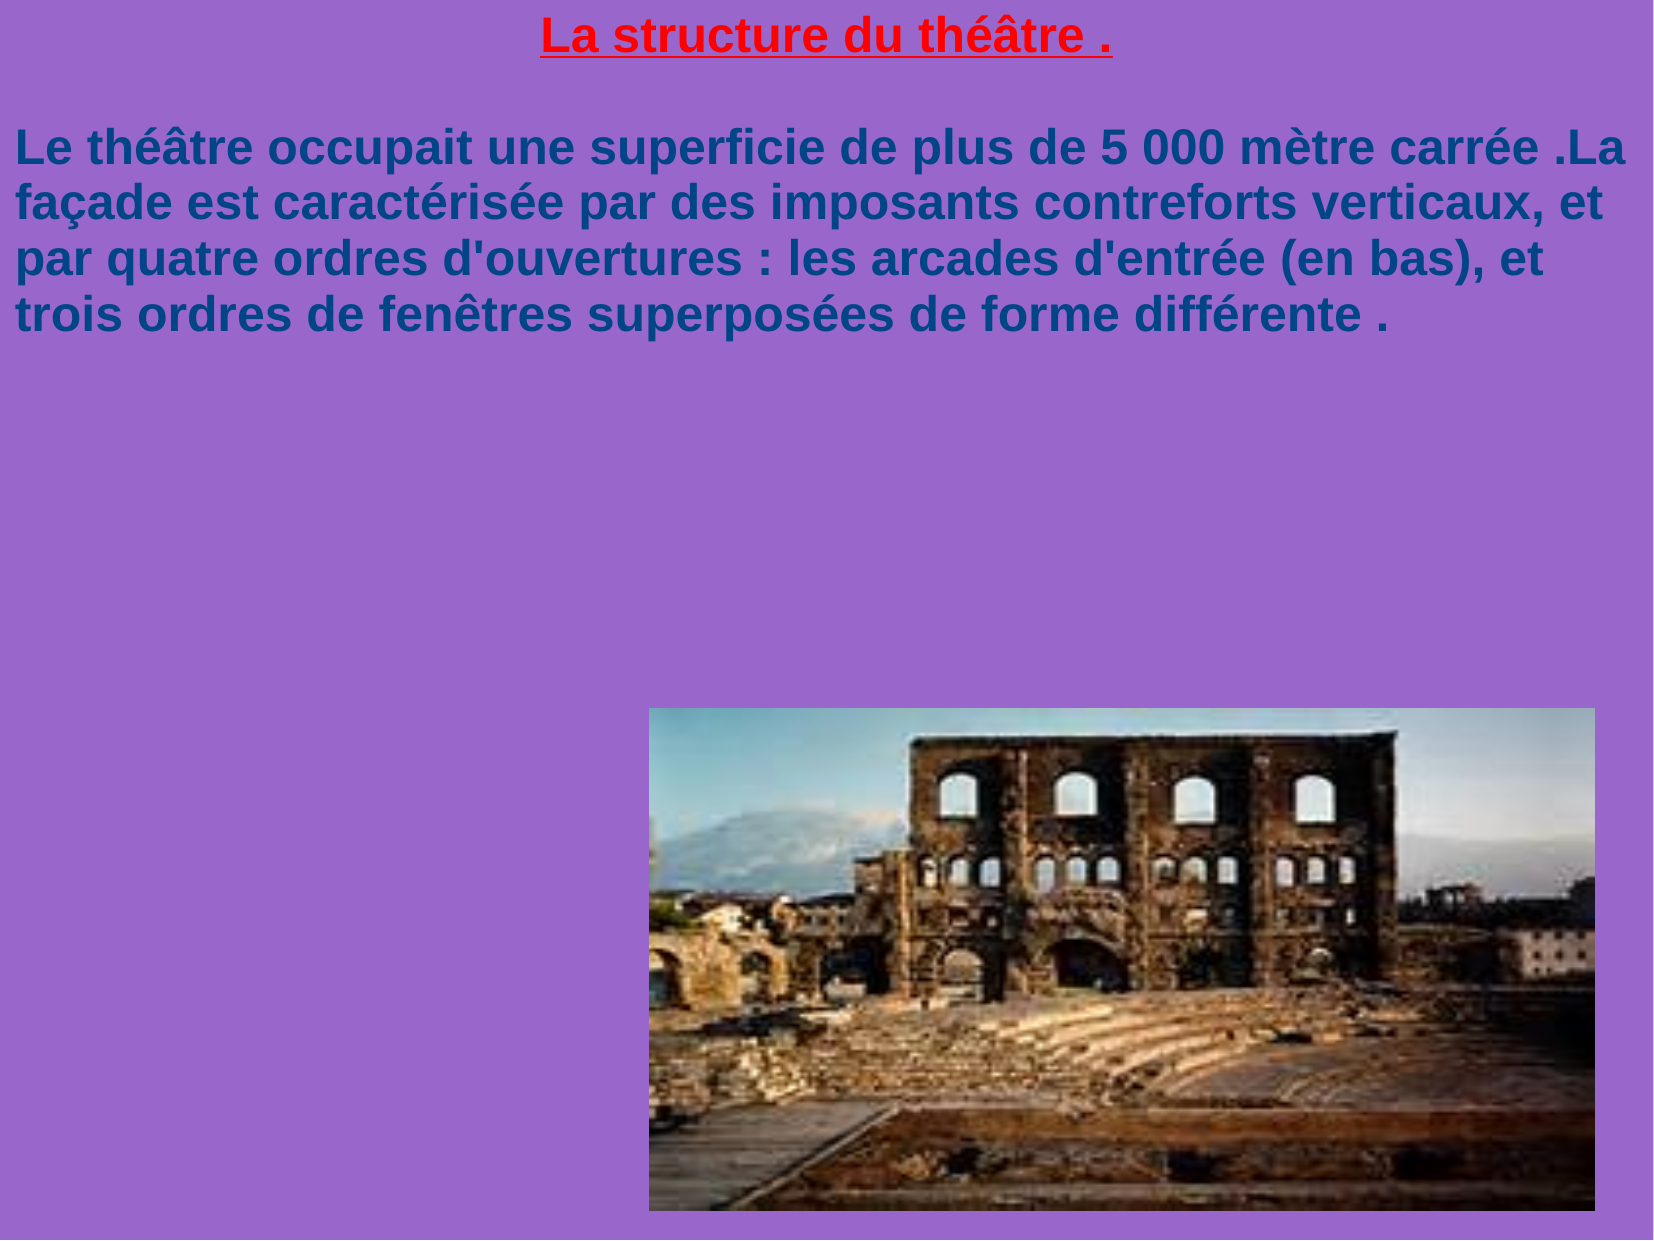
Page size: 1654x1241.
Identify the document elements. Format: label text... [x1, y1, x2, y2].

picture [649, 708, 1595, 1211]
text_box La structure du théâtre . Le théâtre occupait une superficie de plus de 5 000 mètre carrée .La façade est caractérisée par des imposants contreforts verticaux, et par quatre ordres d'ouvertures : les arcades d'entrée (en bas), et trois ordres de fenêtres superposées de forme différente . [0, 0, 1654, 471]
